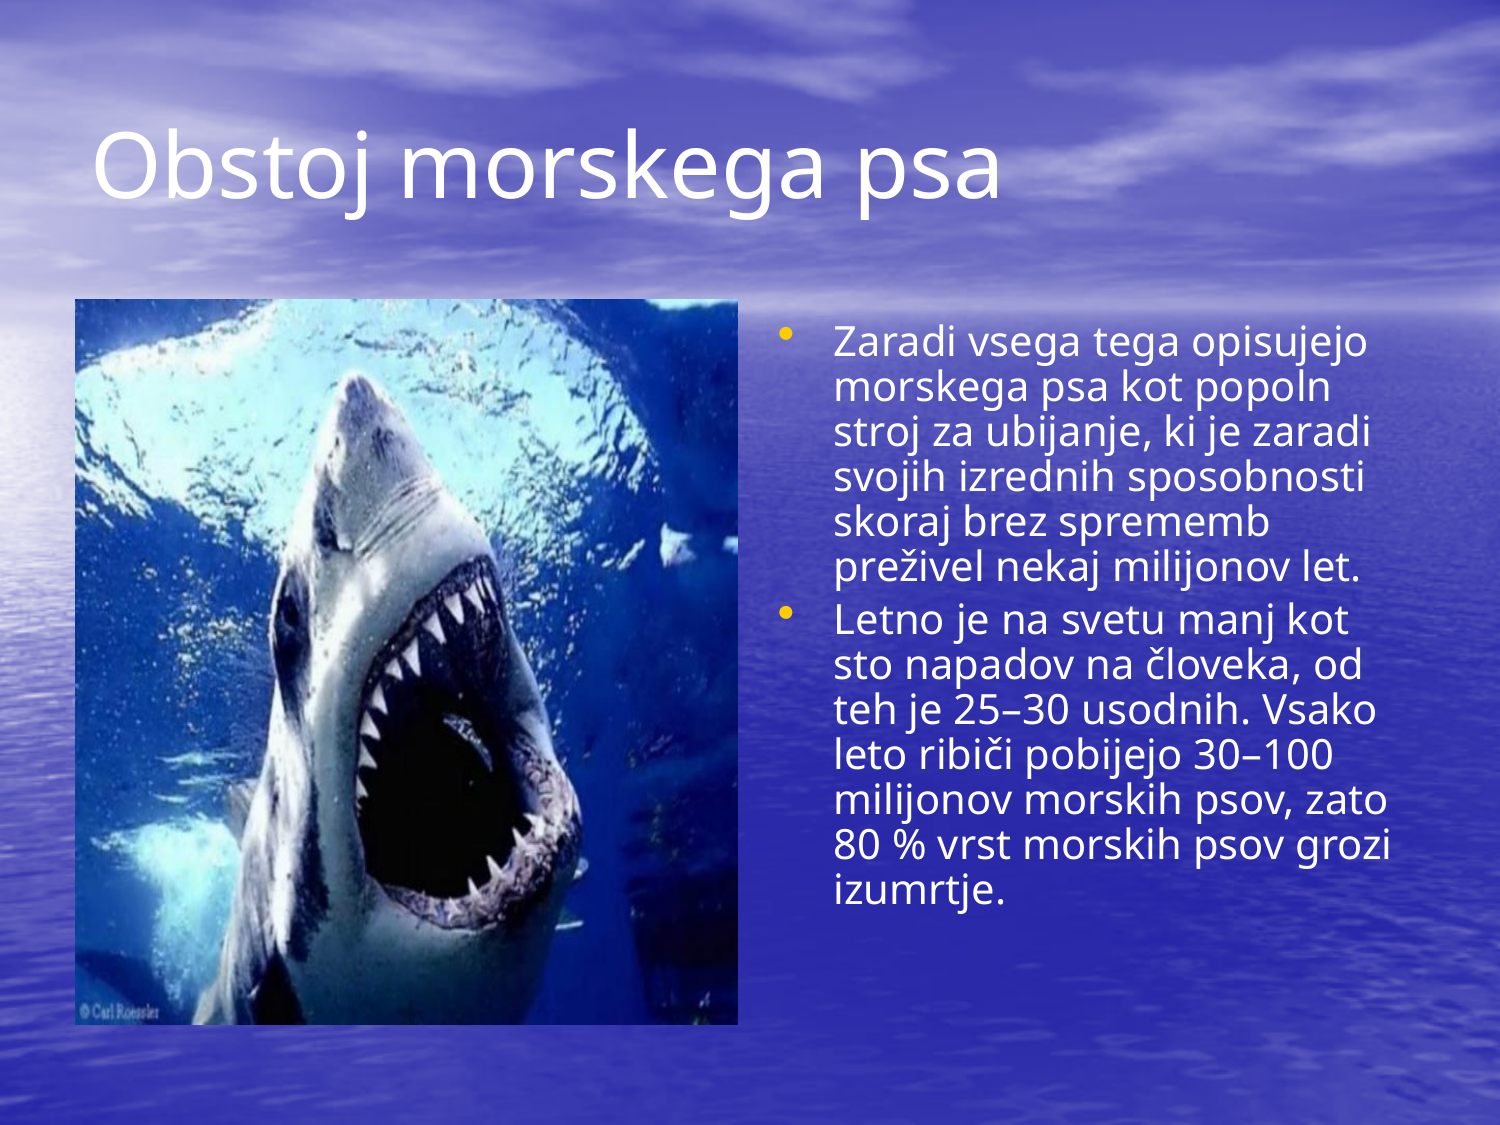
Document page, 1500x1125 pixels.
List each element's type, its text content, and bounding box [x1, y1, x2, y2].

picture [0, 0, 1500, 1125]
list Zaradi vsega tega opisujejo morskega psa kot popoln stroj za ubijanje, ki je zaradi svojih izrednih sposobnosti skoraj brez sprememb preživel nekaj milijonov let. Letno je na svetu manj kot sto napadov na človeka, od teh je 25–30 usodnih. Vsako leto ribiči pobijejo 30–100 milijonov morskih psov, zato 80 % vrst morskih psov grozi izumrtje. [762, 312, 1425, 988]
title Obstoj morskega psa [75, 47, 1425, 275]
